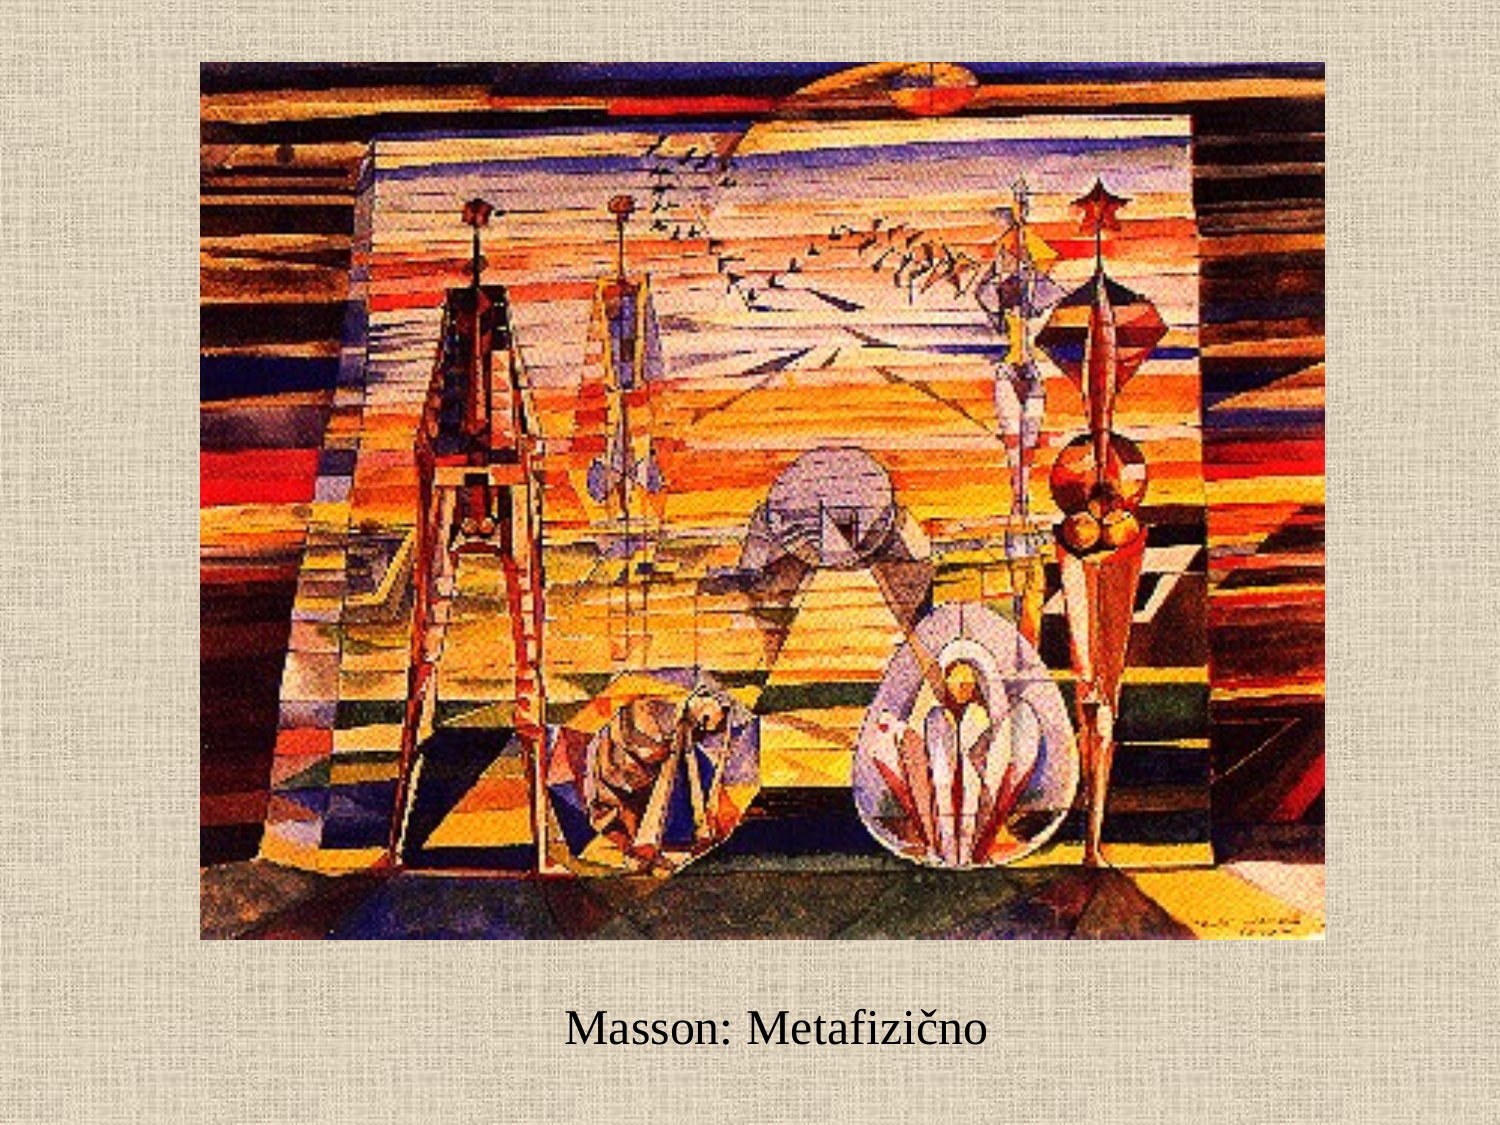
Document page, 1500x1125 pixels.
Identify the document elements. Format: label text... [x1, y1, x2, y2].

text_box Masson: Metafizično [549, 987, 1004, 1063]
picture [0, 0, 1500, 1125]
